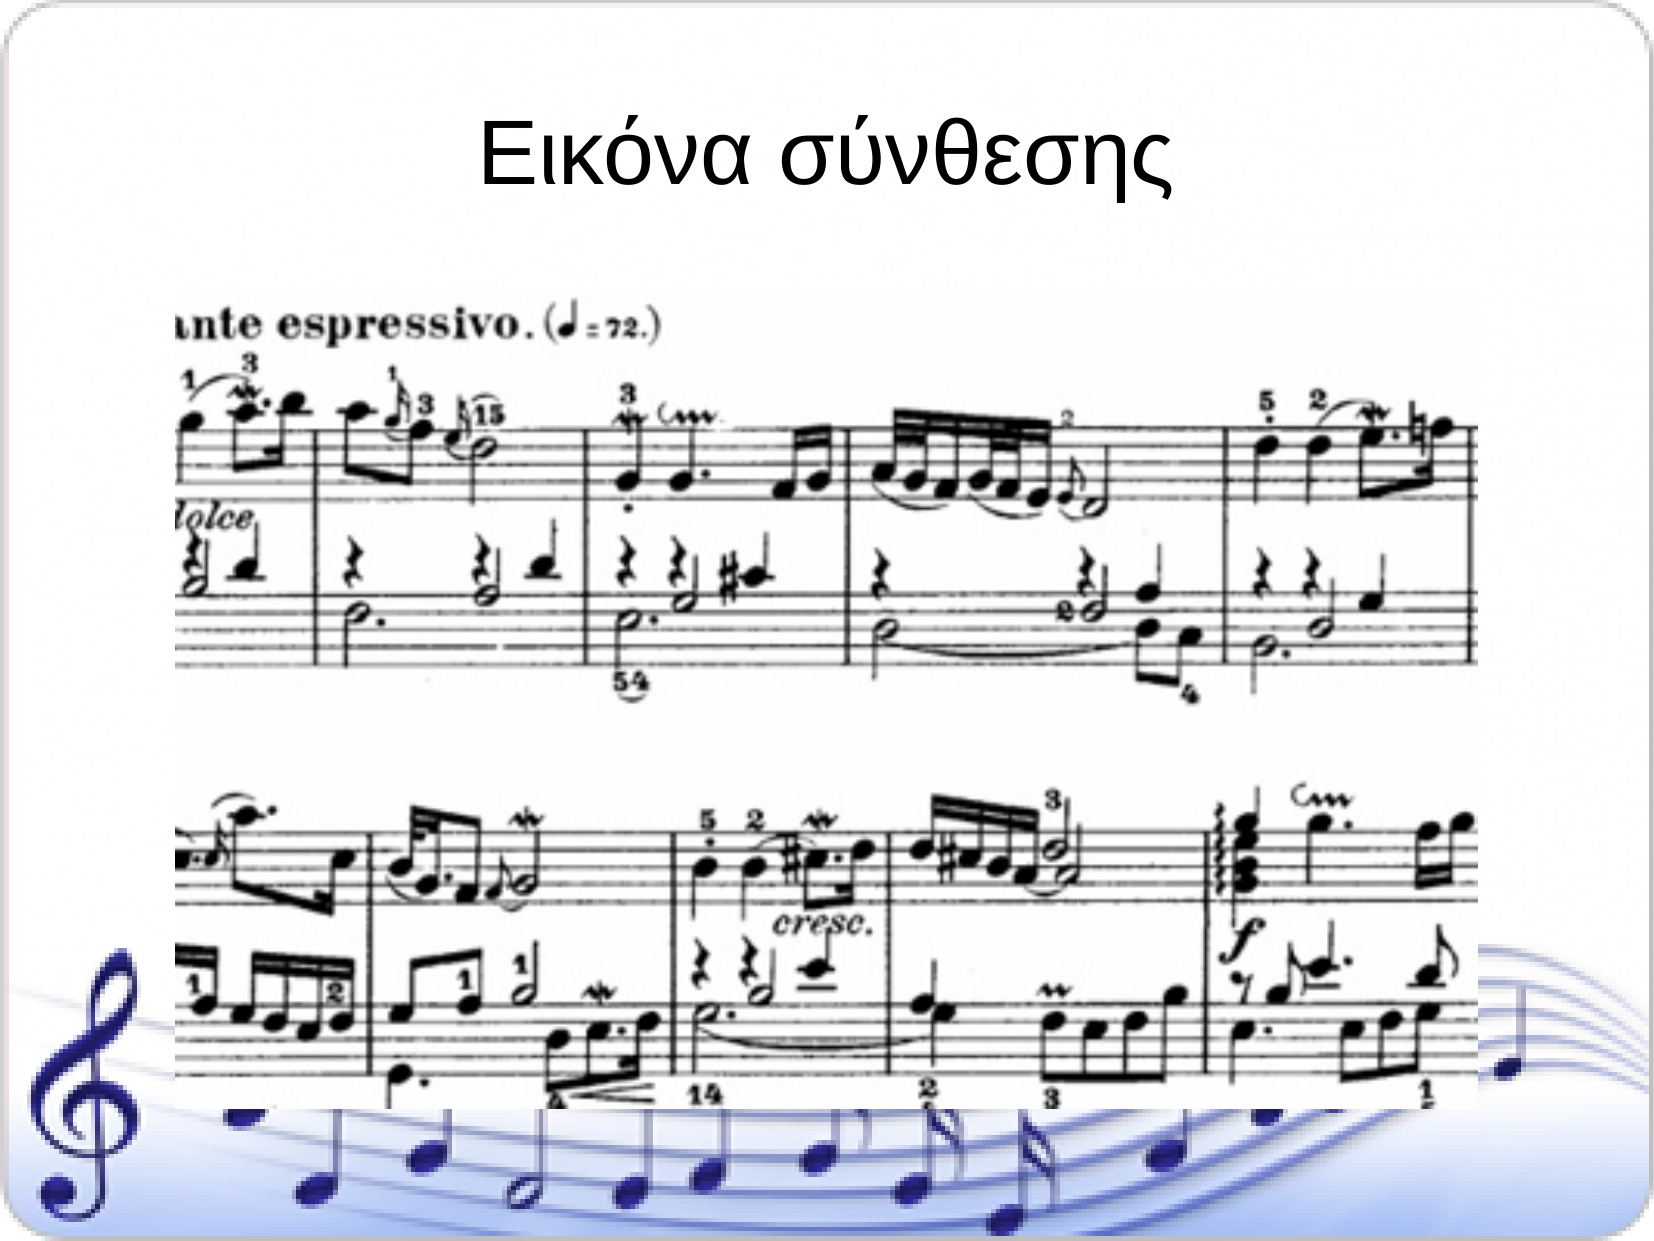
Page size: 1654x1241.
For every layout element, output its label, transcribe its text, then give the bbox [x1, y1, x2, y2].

picture [0, 0, 1654, 1241]
title Εικόνα σύνθεσης [82, 49, 1571, 257]
